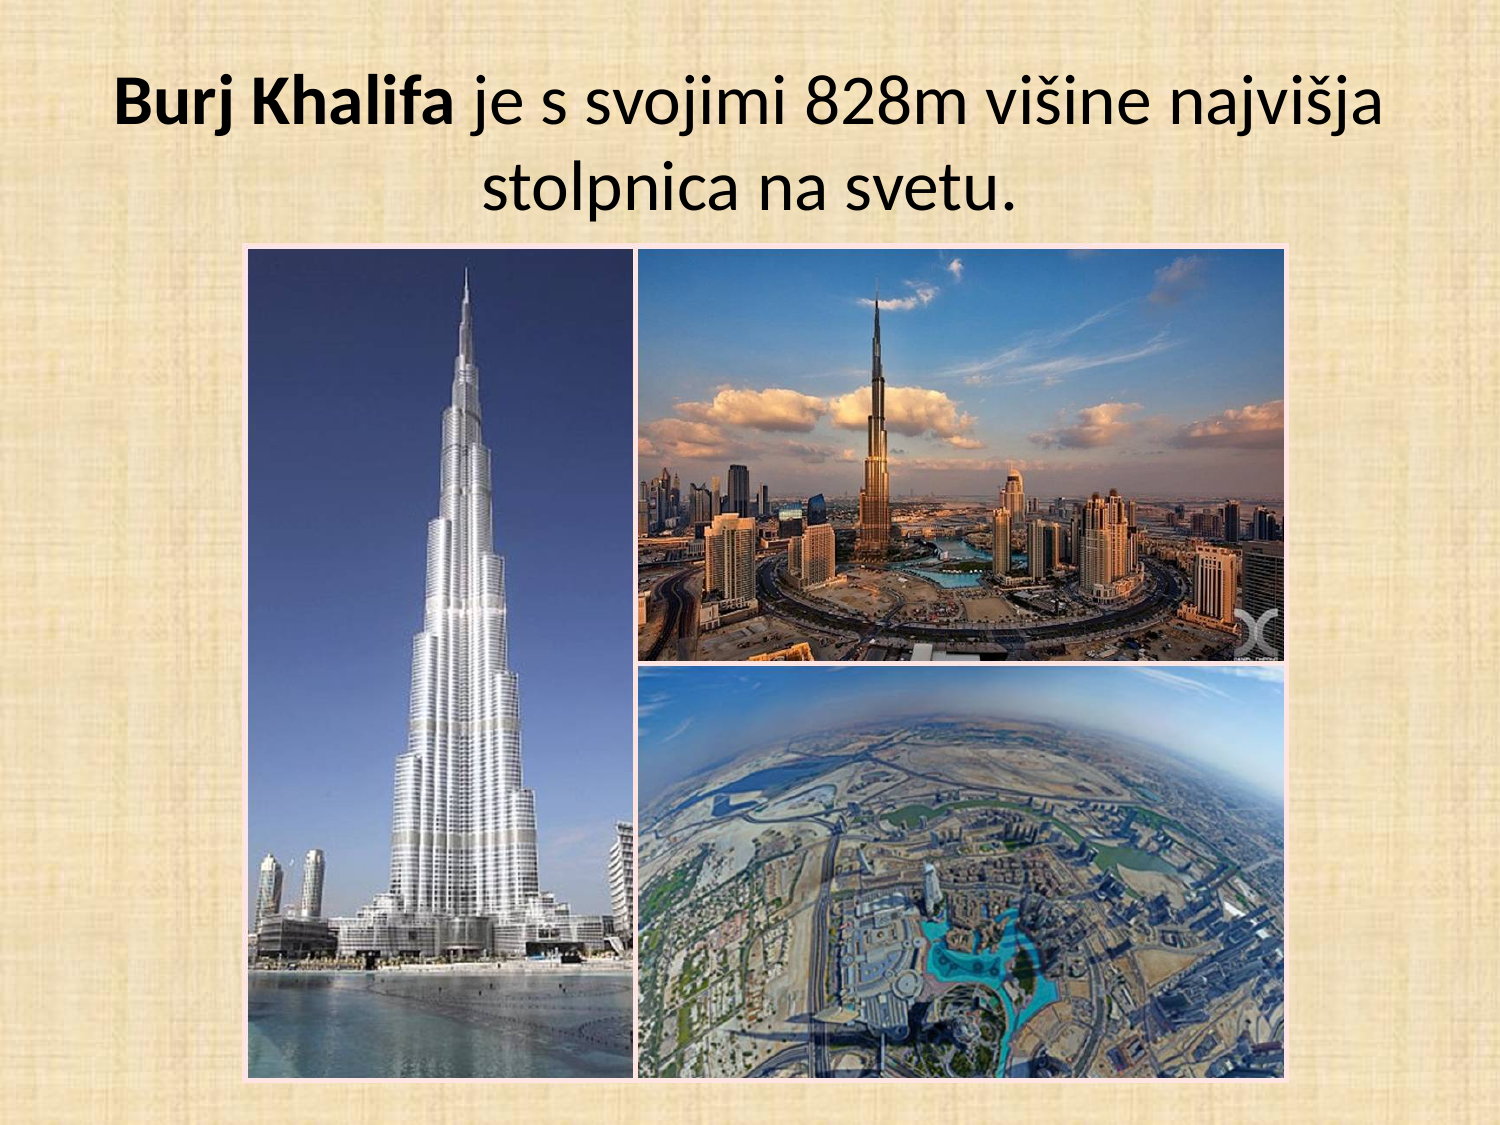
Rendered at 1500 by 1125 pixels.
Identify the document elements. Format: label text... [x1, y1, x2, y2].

picture [0, 0, 1500, 1125]
title Burj Khalifa je s svojimi 828m višine najvišja stolpnica na svetu. [75, 45, 1425, 233]
